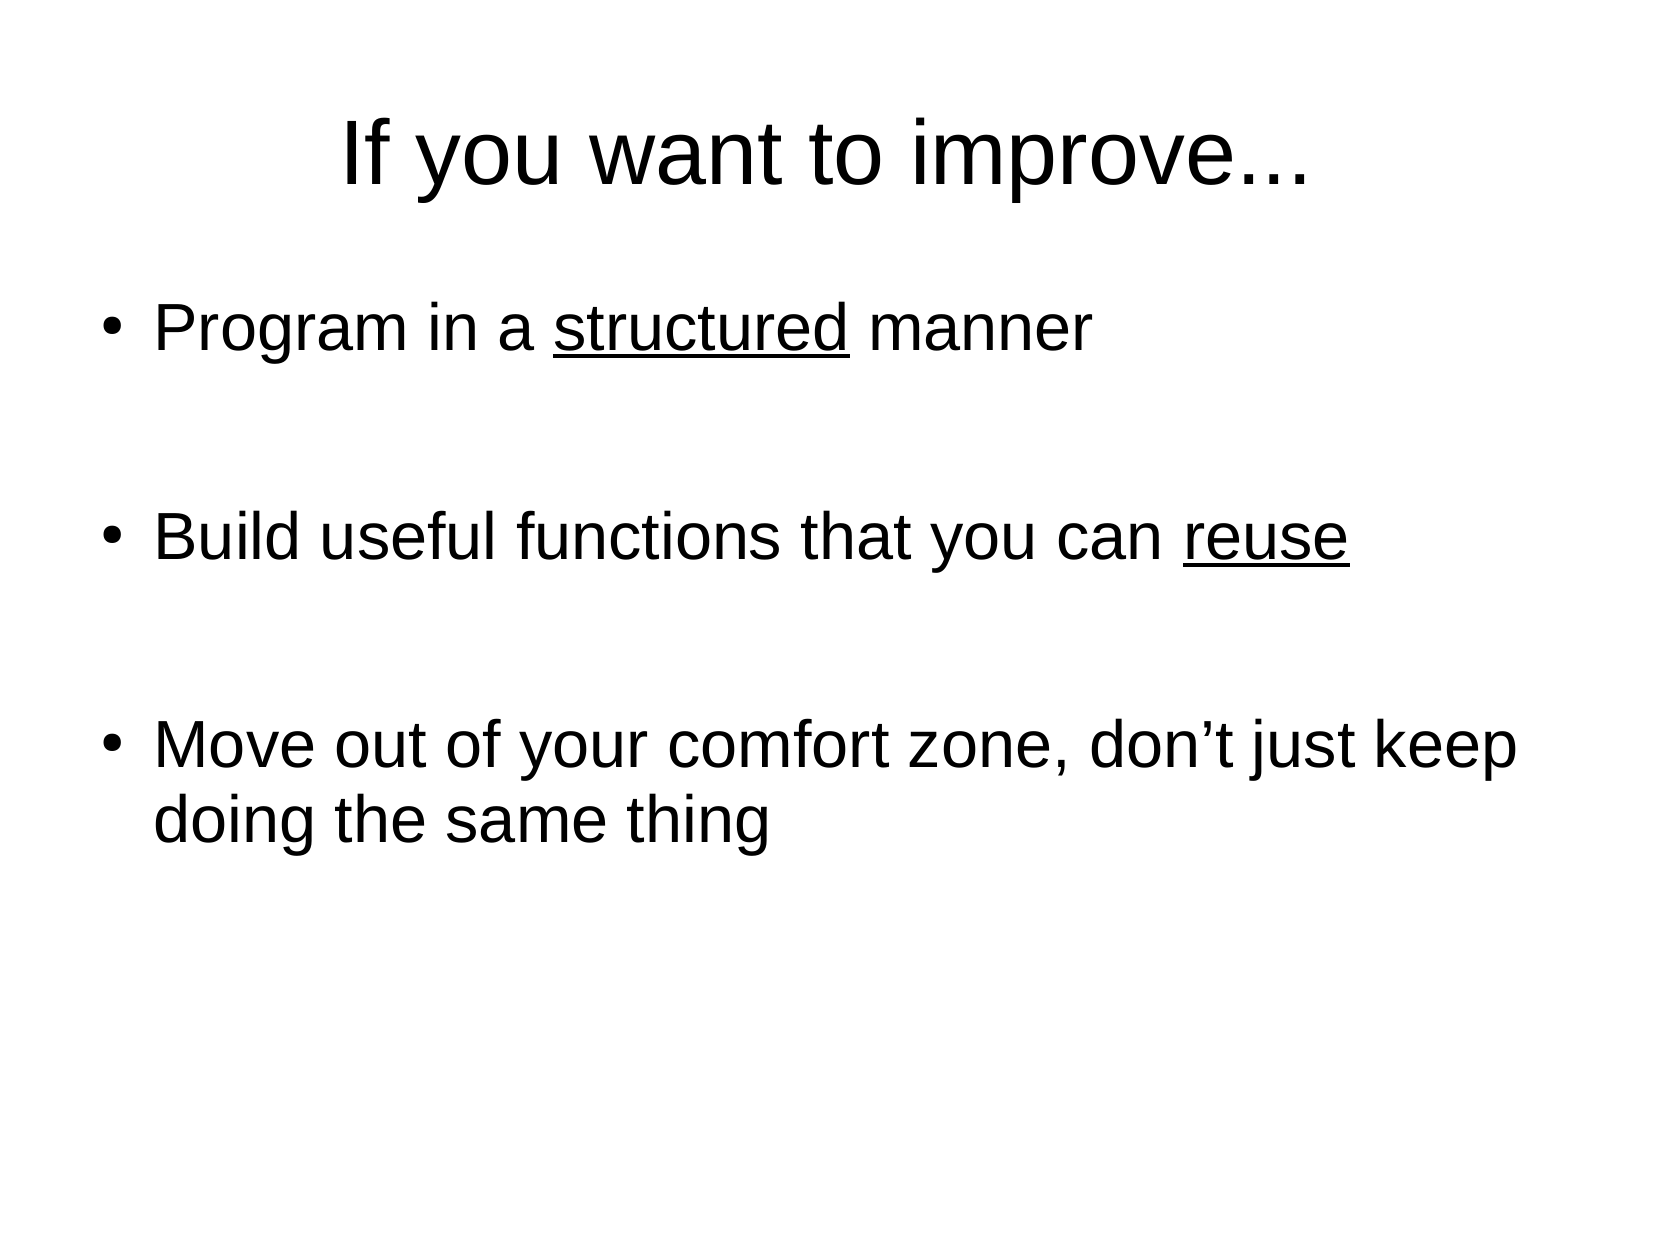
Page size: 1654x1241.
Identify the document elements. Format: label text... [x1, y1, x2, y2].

list Program in a structured manner Build useful functions that you can reuse Move out of your comfort zone, don’t just keep doing the same thing [82, 290, 1571, 1010]
title If you want to improve... [82, 49, 1571, 257]
